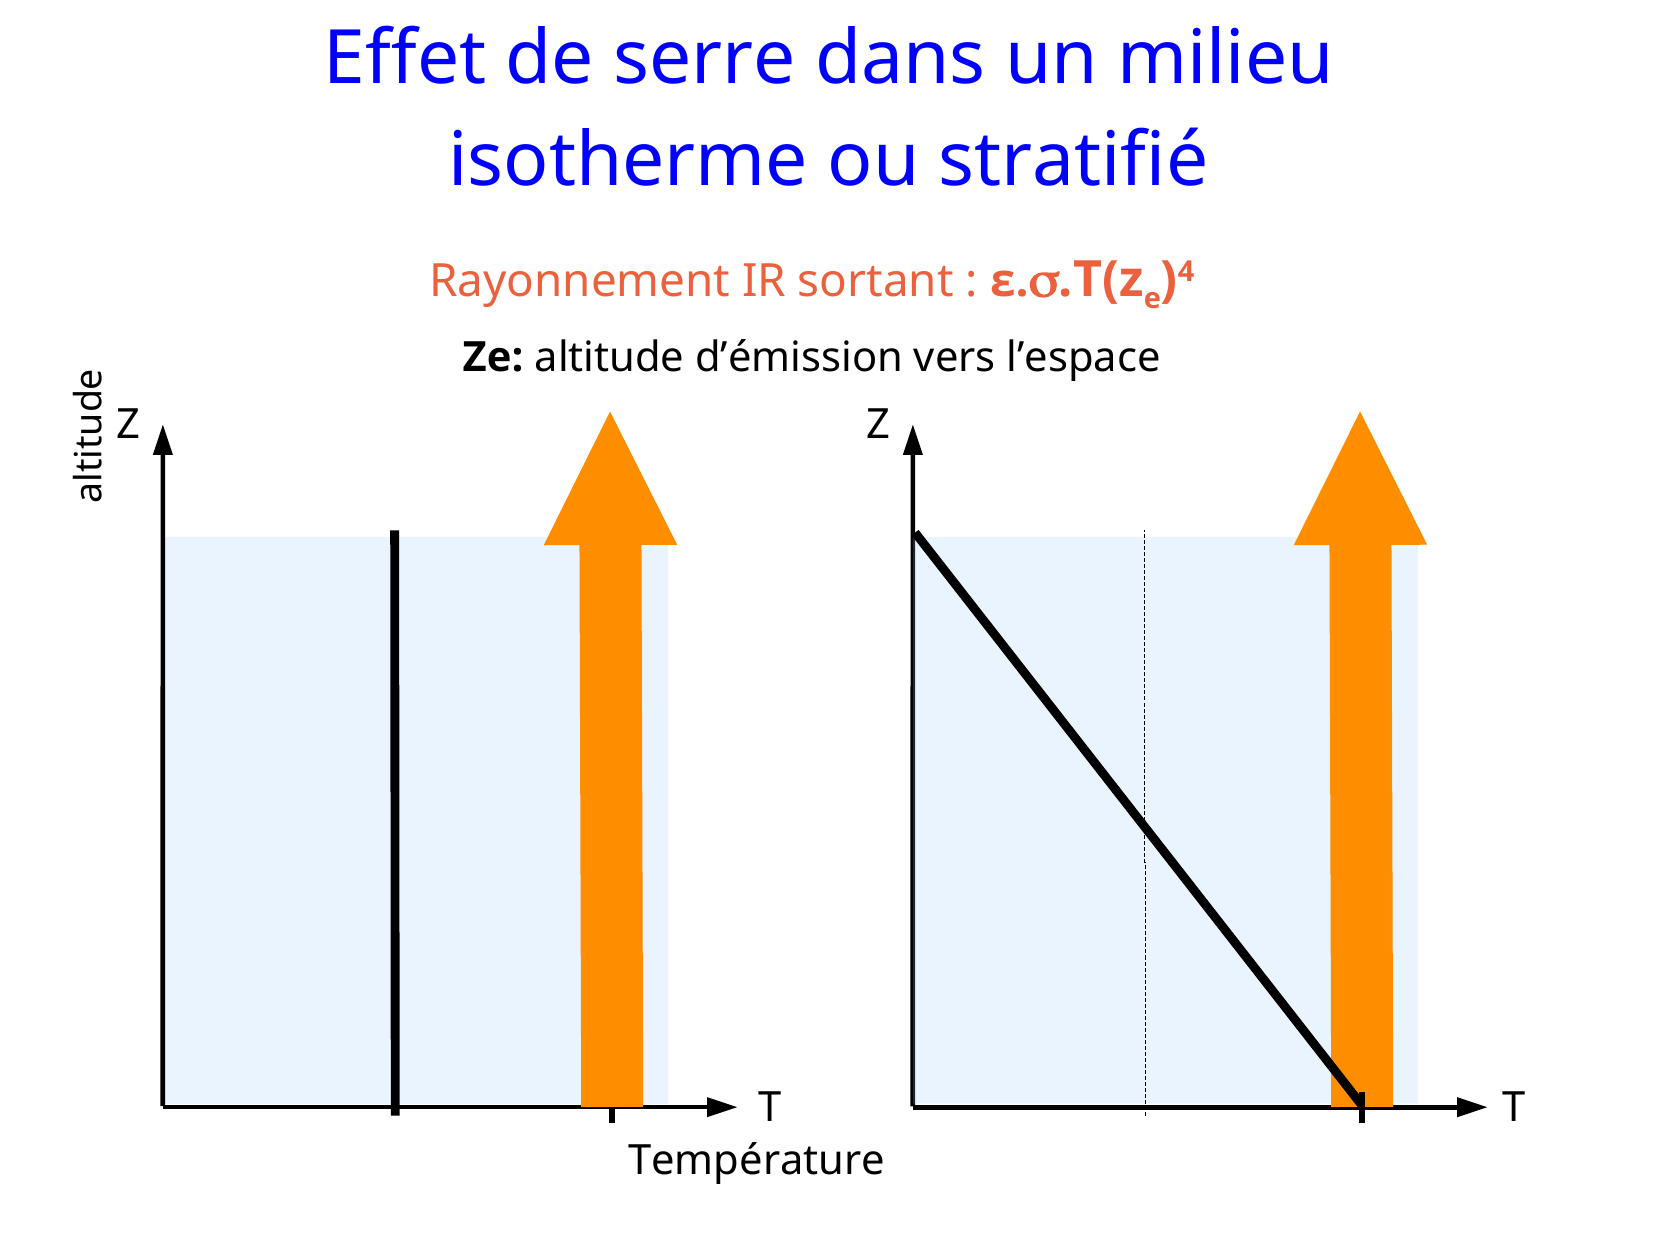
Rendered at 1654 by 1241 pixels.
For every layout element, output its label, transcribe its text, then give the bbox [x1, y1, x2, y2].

text_box Effet de serre dans un milieu isotherme ou stratifié [125, 27, 1533, 184]
text_box Température [611, 1130, 903, 1192]
text_box Rayonnement IR sortant : ε..T(ze)4 Ze: altitude d’émission vers l’espace [311, 223, 1313, 367]
text_box altitude [46, 319, 110, 552]
text_box [1392, 545, 1419, 1104]
text_box Z [110, 395, 158, 457]
text_box [925, 536, 1331, 1057]
text_box [912, 538, 1331, 1104]
text_box [166, 536, 390, 1104]
text_box T [741, 1077, 799, 1139]
text_box [400, 536, 581, 1104]
text_box [642, 545, 669, 1104]
text_box Z [849, 395, 908, 457]
text_box T [1485, 1077, 1543, 1139]
